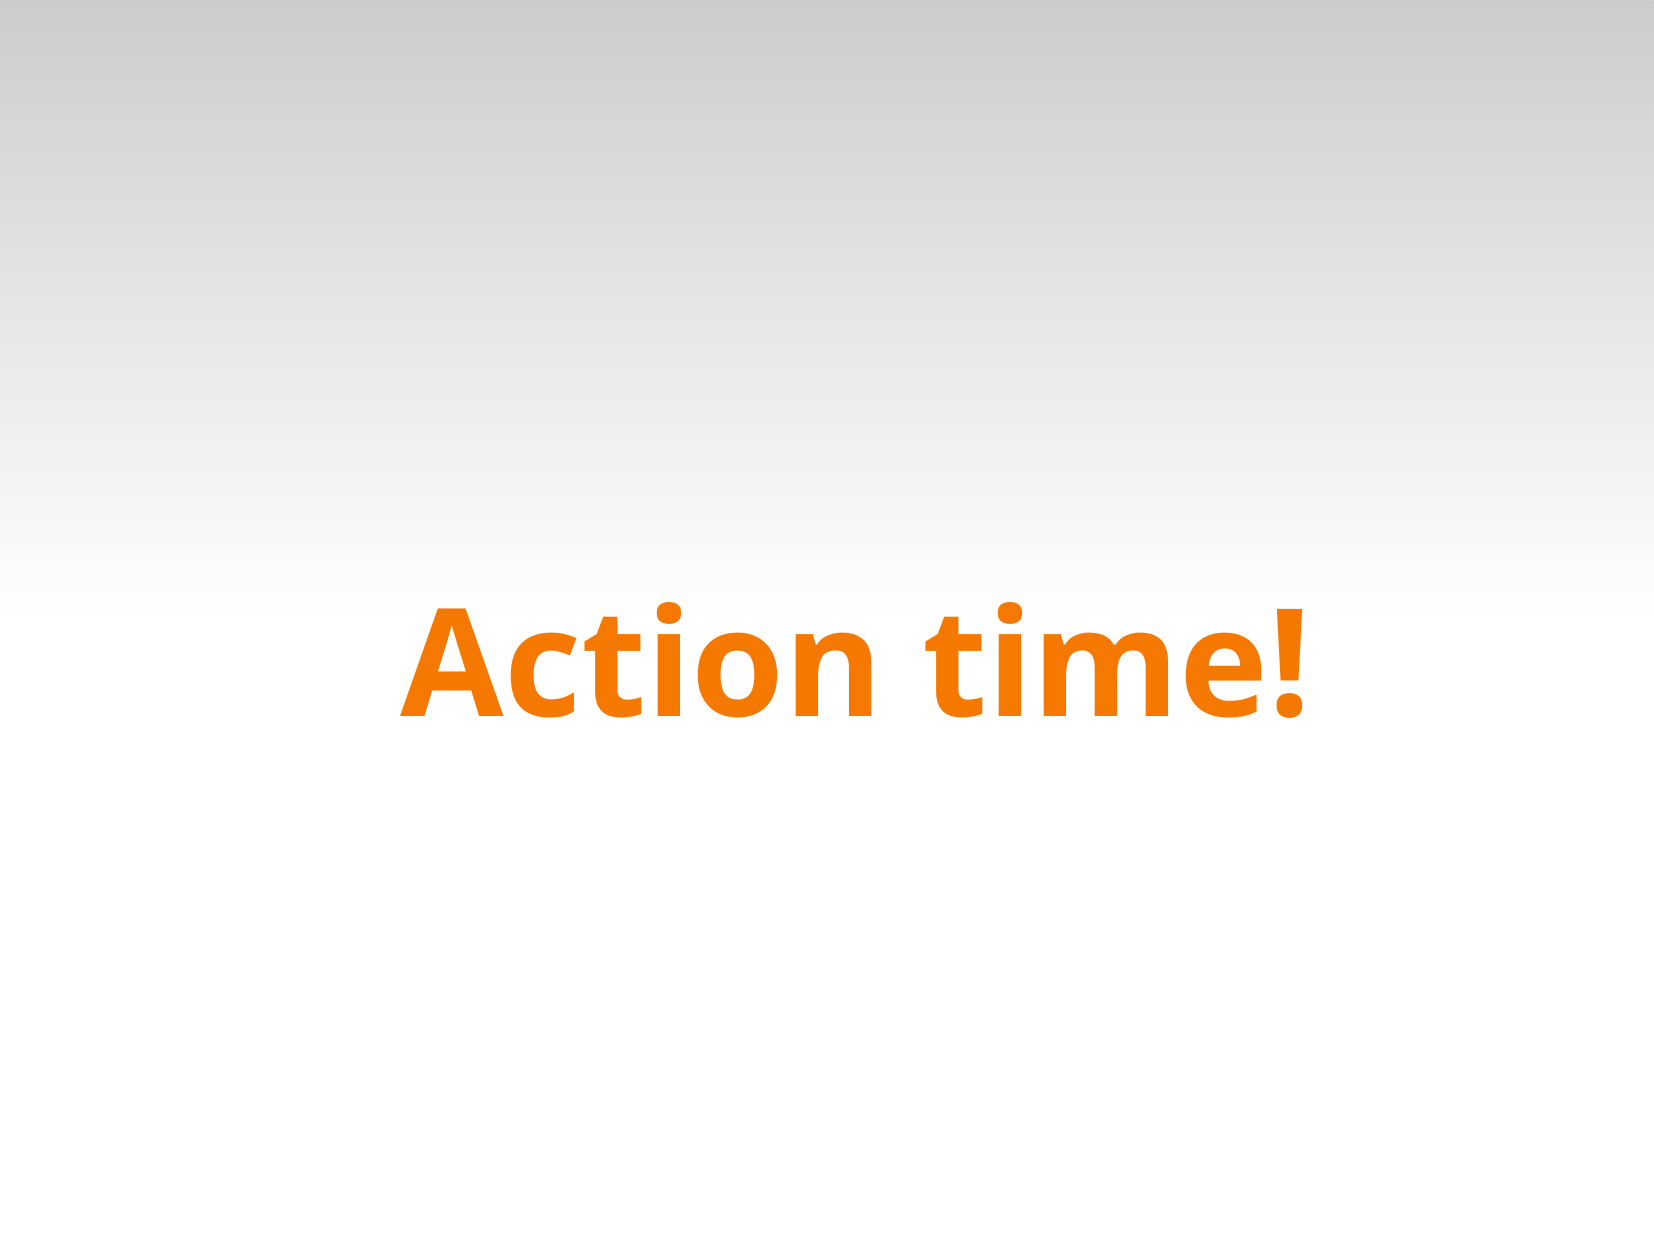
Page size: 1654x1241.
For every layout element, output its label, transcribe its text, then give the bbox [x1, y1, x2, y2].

title Action time! [112, 562, 1601, 755]
